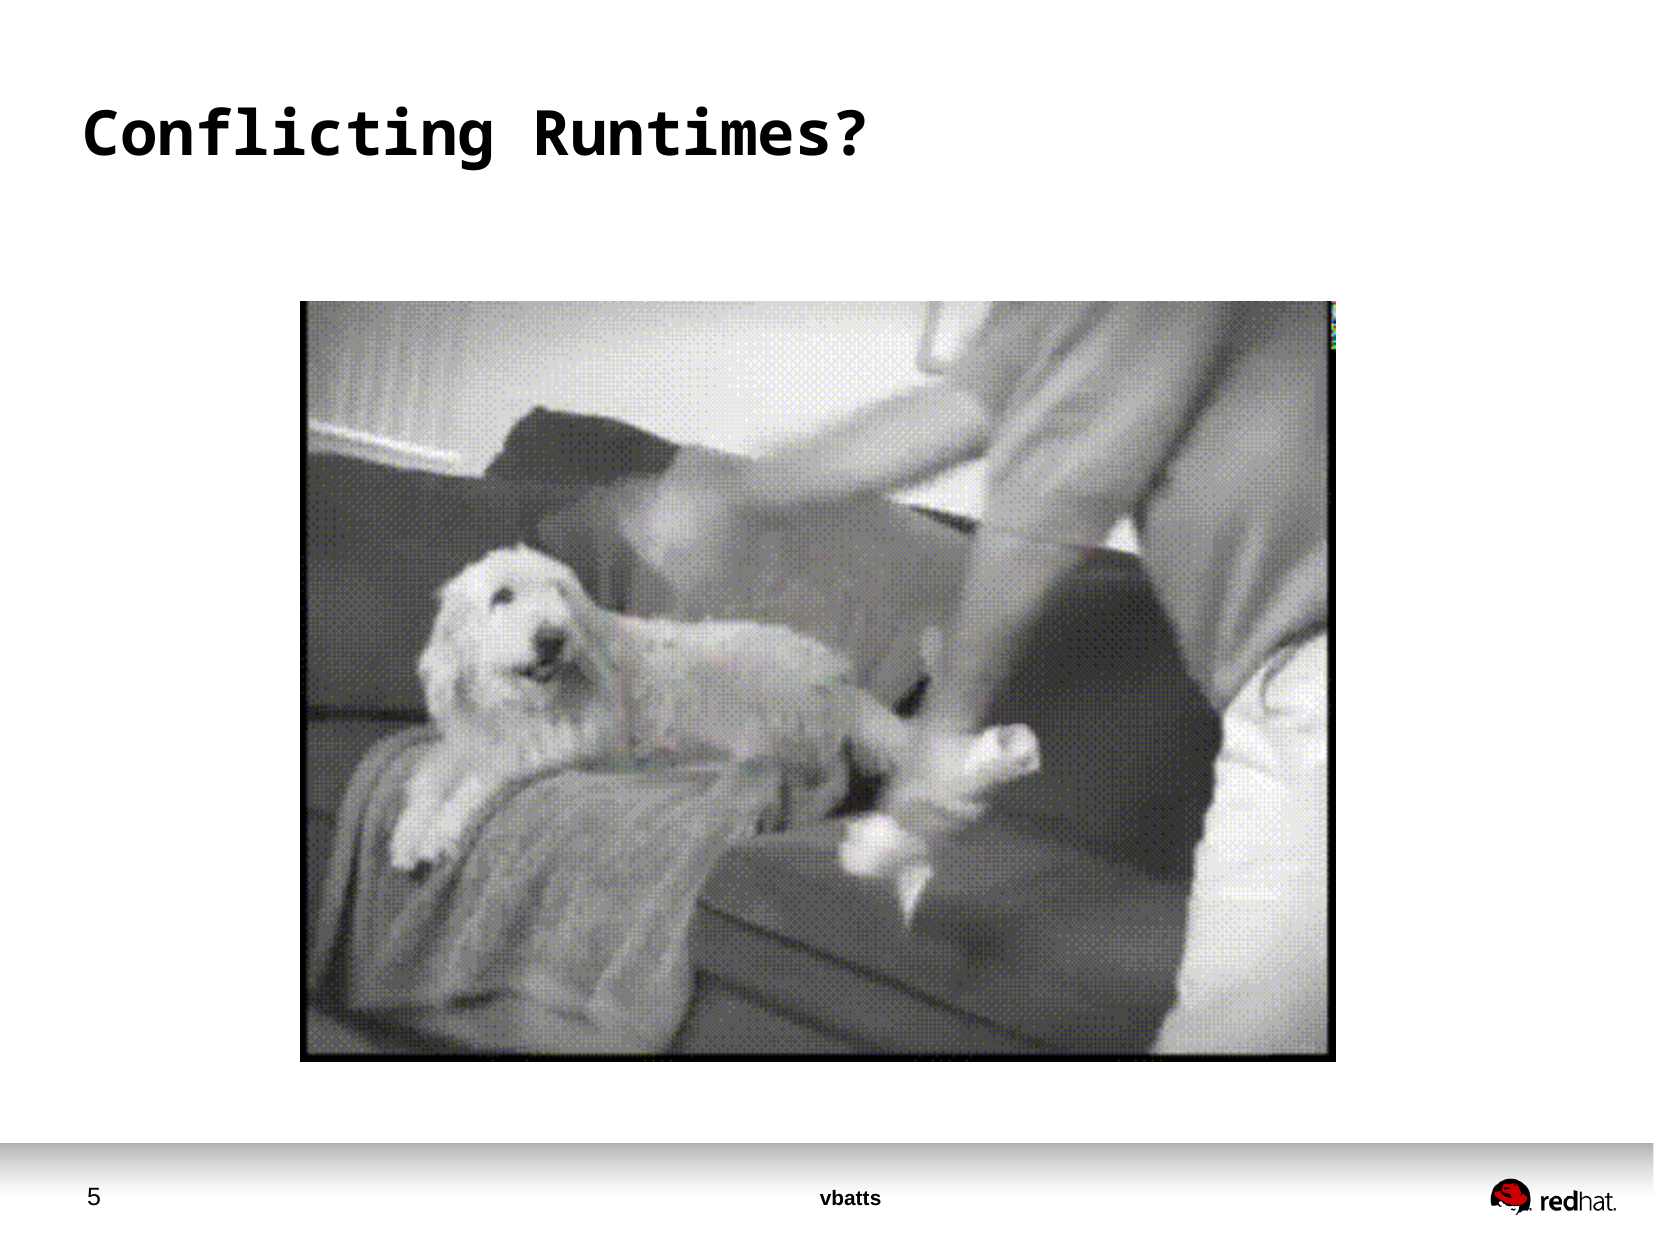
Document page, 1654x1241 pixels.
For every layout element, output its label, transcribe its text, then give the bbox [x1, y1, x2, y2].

picture [300, 301, 1336, 1062]
picture [0, 1143, 1654, 1241]
title Conflicting Runtimes? [82, 37, 1571, 226]
